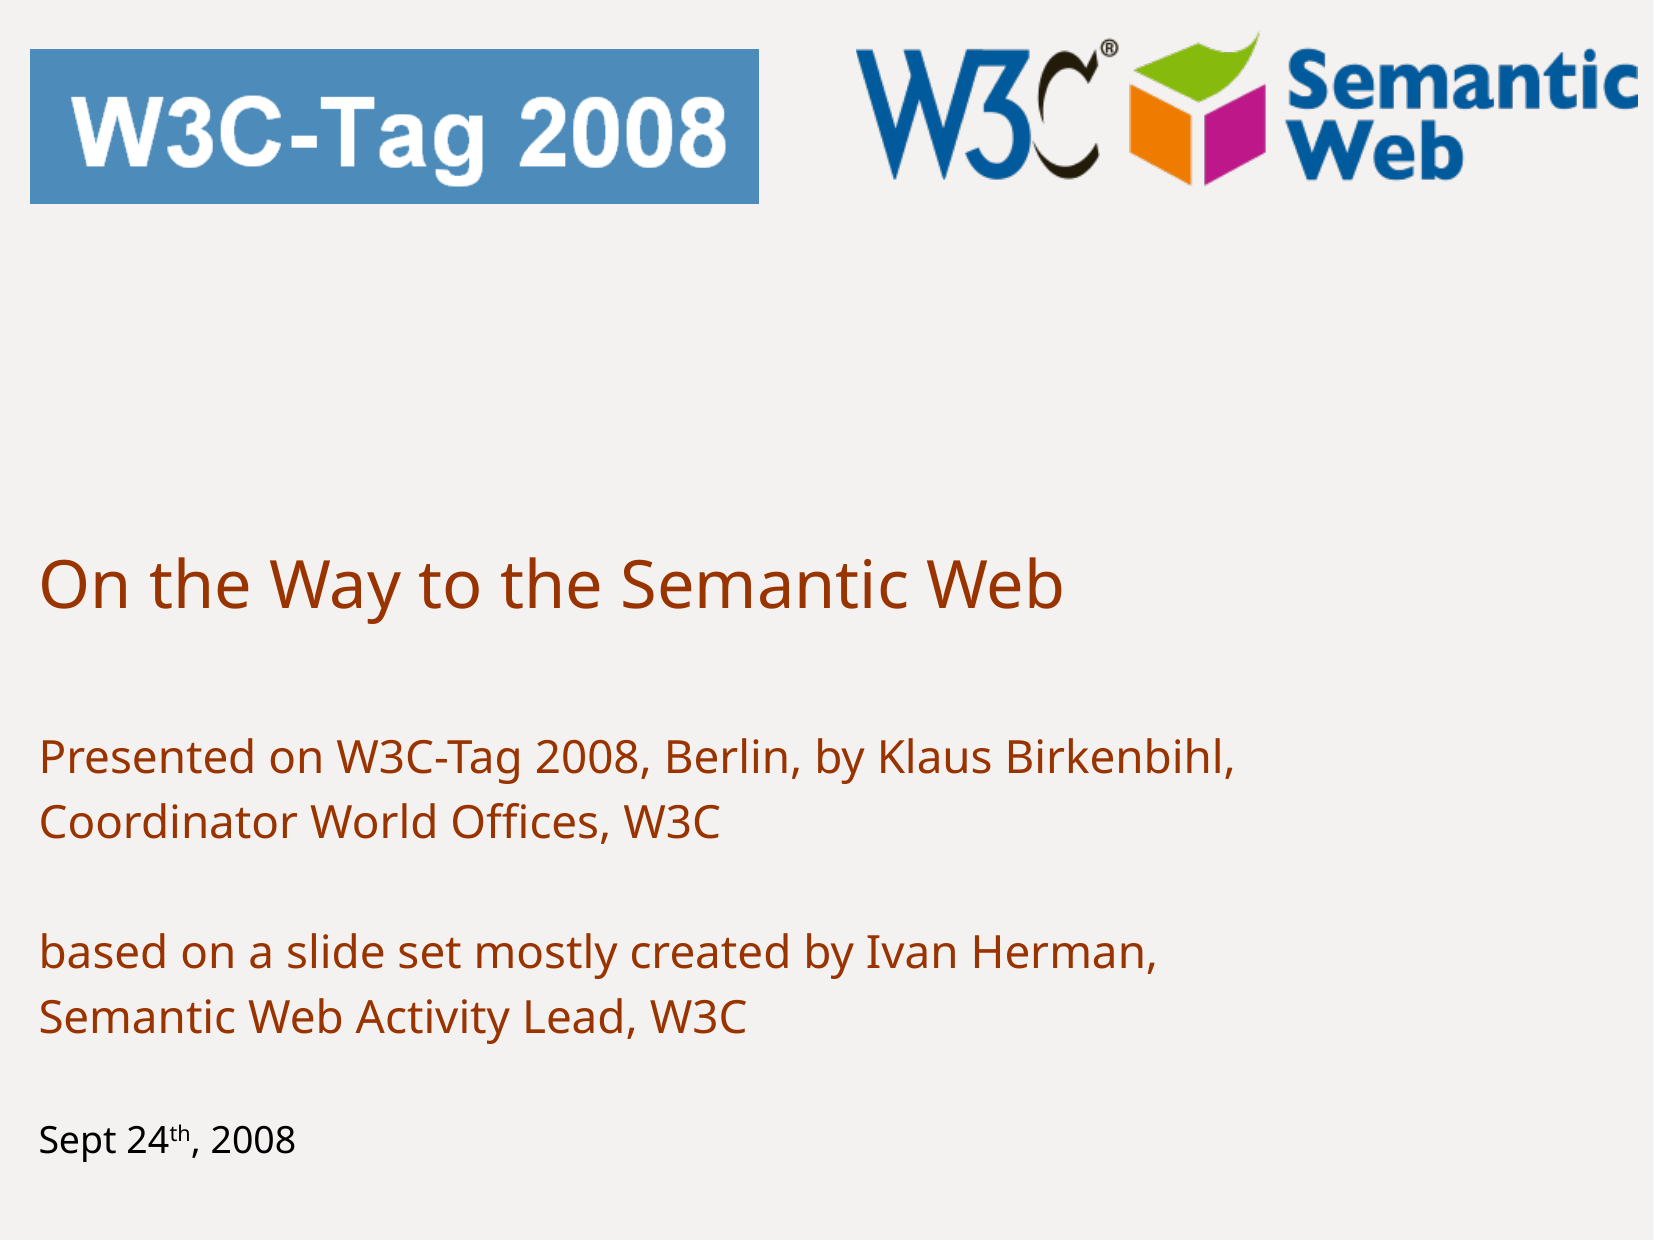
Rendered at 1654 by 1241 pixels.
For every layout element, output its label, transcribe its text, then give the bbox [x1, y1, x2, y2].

picture [30, 49, 759, 204]
title On the Way to the Semantic Web Presented on W3C-Tag 2008, Berlin, by Klaus Birkenbihl, Coordinator World Offices, W3C based on a slide set mostly created by Ivan Herman, Semantic Web Activity Lead, W3C Sept 24th, 2008 [38, 581, 1504, 1241]
picture [856, 29, 1638, 186]
